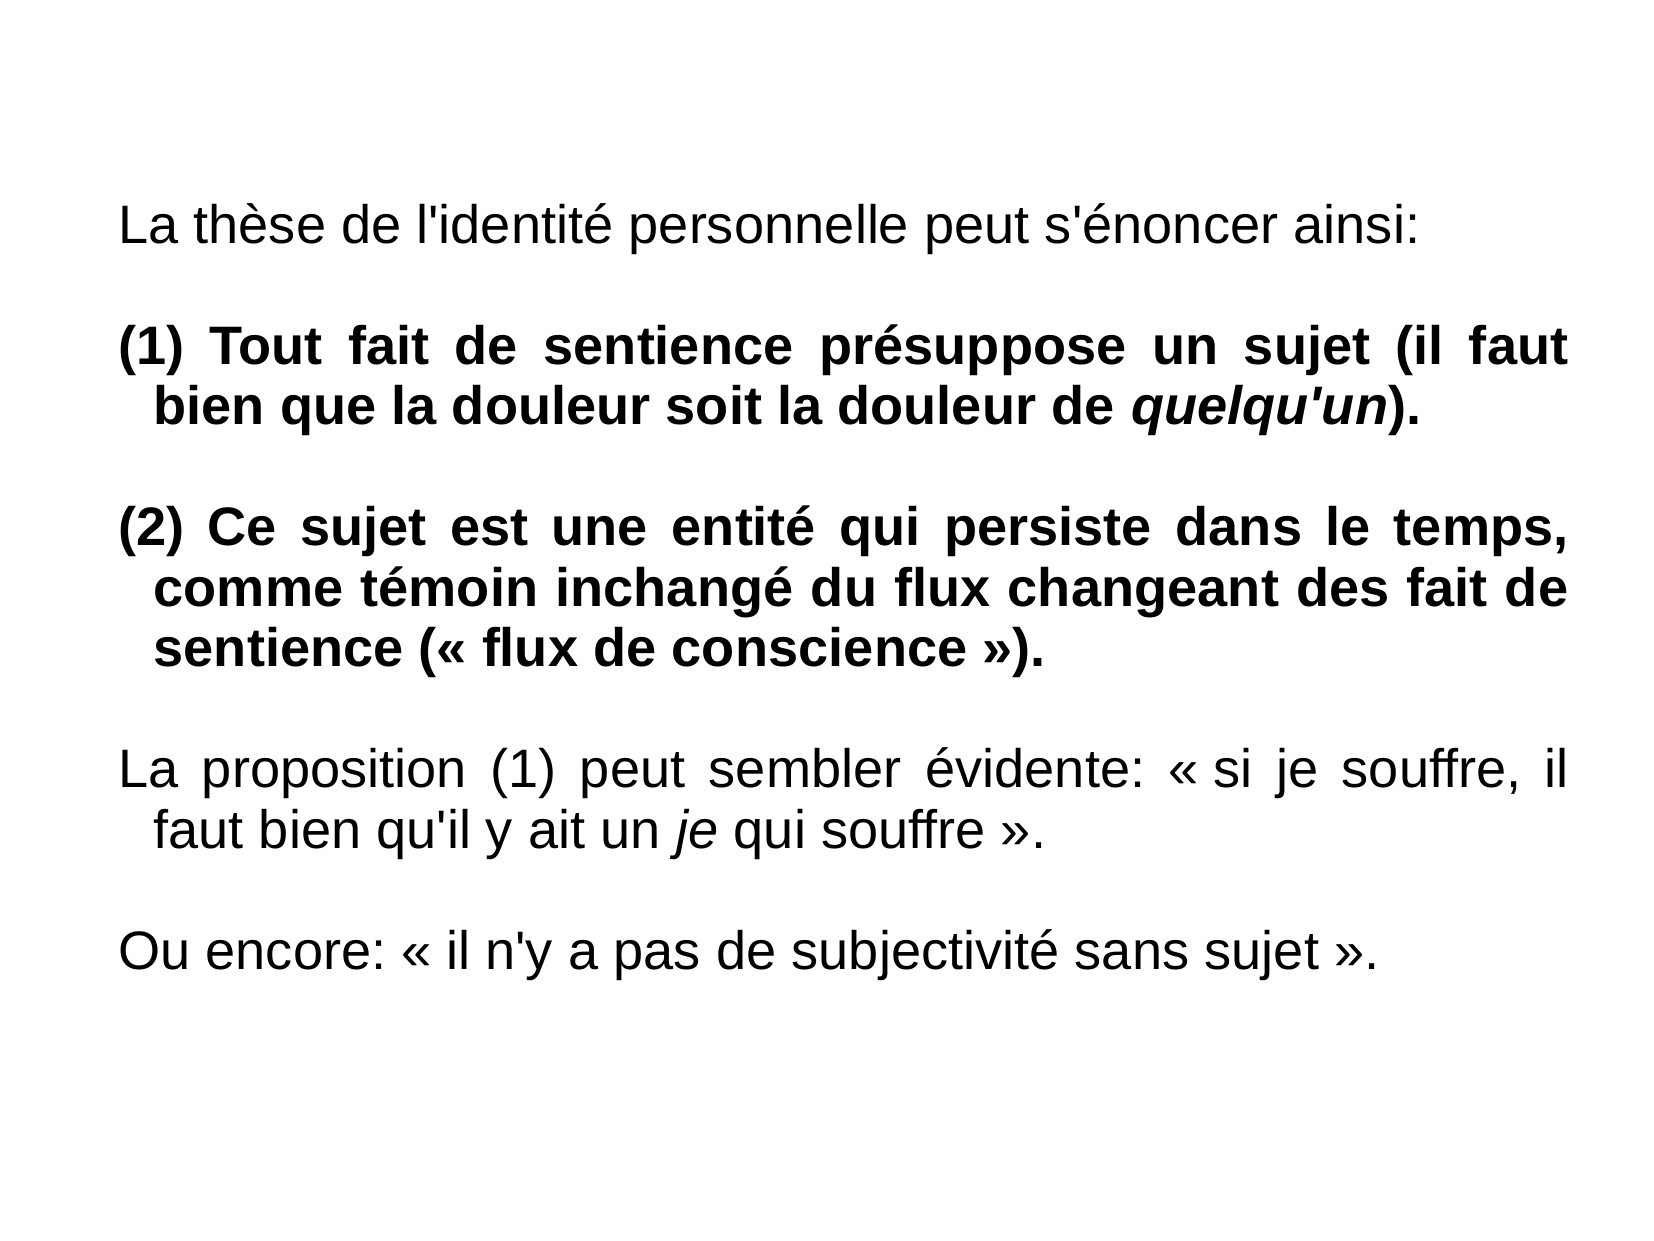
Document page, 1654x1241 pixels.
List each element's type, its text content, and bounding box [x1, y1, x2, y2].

subtitle La thèse de l'identité personnelle peut s'énoncer ainsi: (1) Tout fait de sentience présuppose un sujet (il faut bien que la douleur soit la douleur de quelqu'un). (2) Ce sujet est une entité qui persiste dans le temps, comme témoin inchangé du flux changeant des fait de sentience (« flux de conscience »). La proposition (1) peut sembler évidente: « si je souffre, il faut bien qu'il y ait un je qui souffre ». Ou encore: « il n'y a pas de subjectivité sans sujet ». [82, 112, 1571, 1124]
